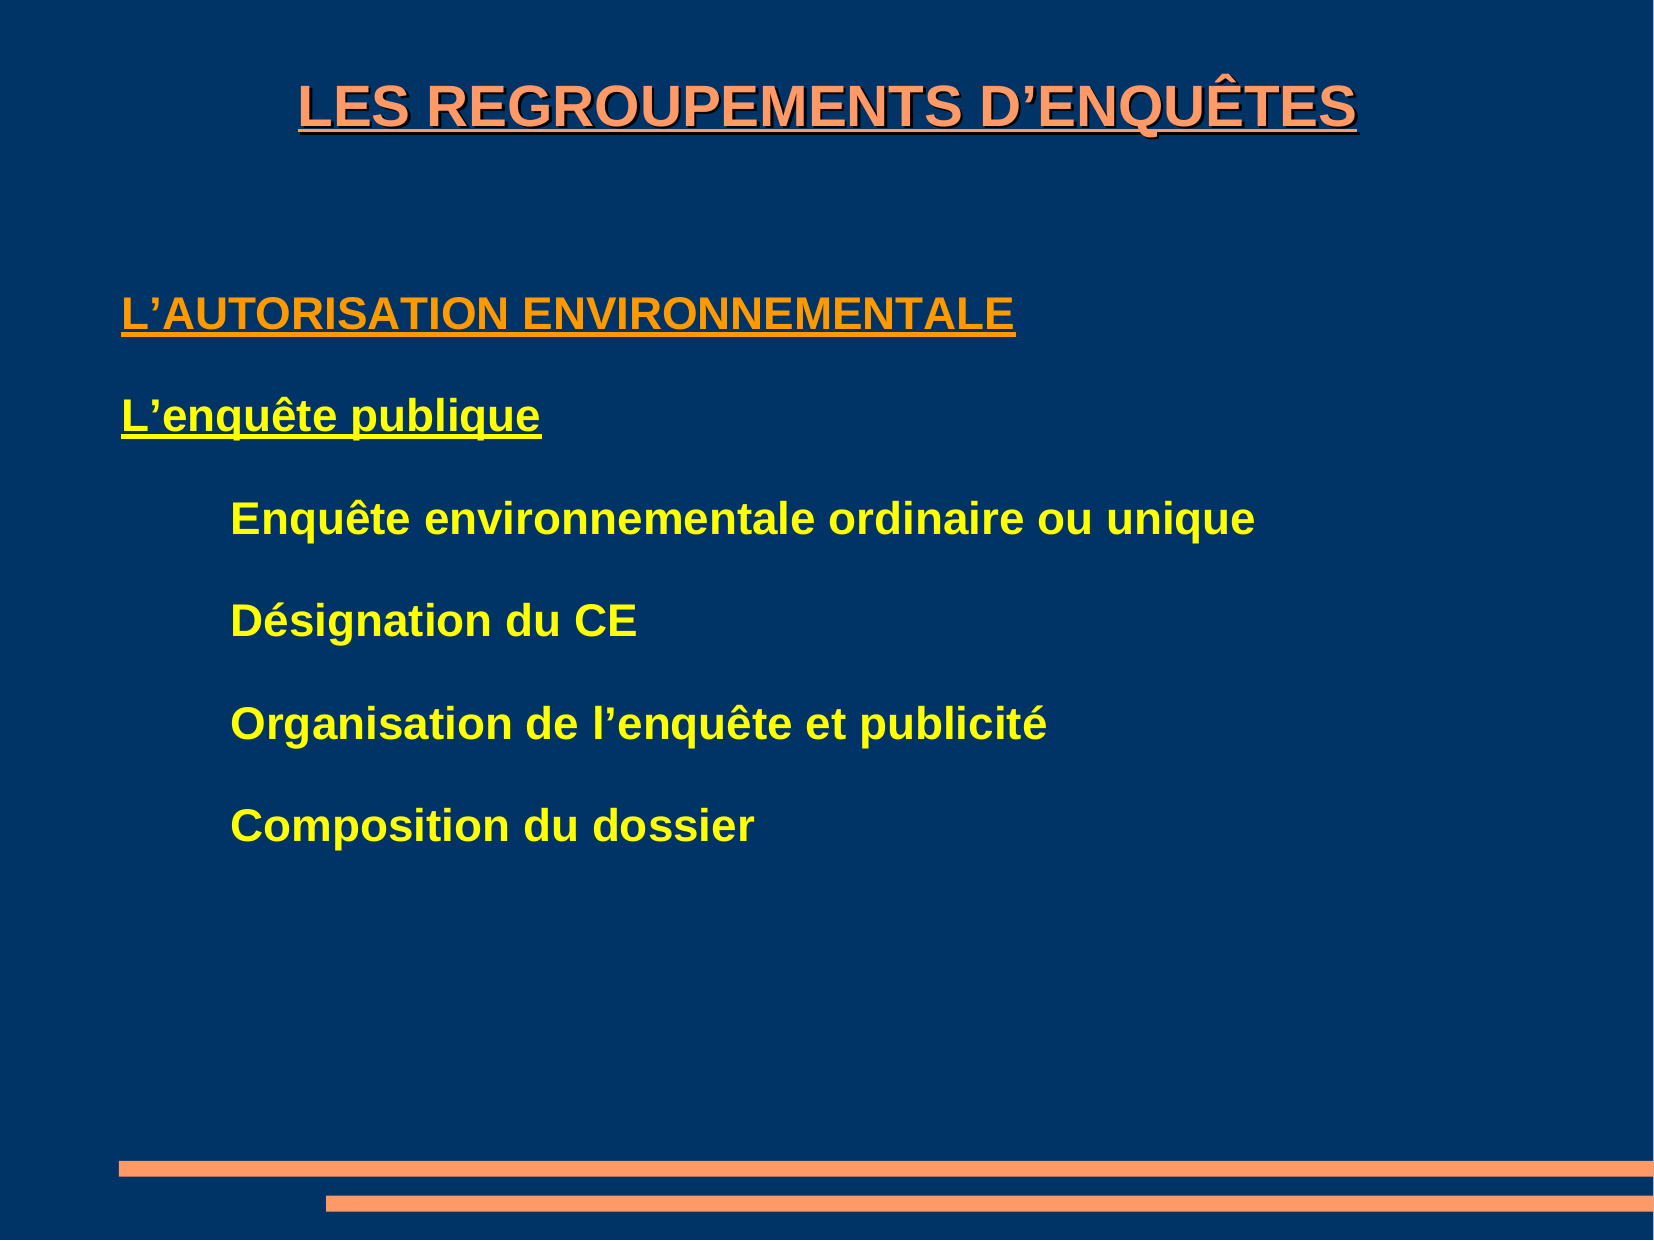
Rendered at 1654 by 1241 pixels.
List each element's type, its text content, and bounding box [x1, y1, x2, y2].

subtitle L’AUTORISATION ENVIRONNEMENTALE L’enquête publique Enquête environnementale ordinaire ou unique Désignation du CE Organisation de l’enquête et publicité Composition du dossier [121, 201, 1561, 1143]
title LES REGROUPEMENTS D’ENQUÊTES [121, 46, 1534, 166]
